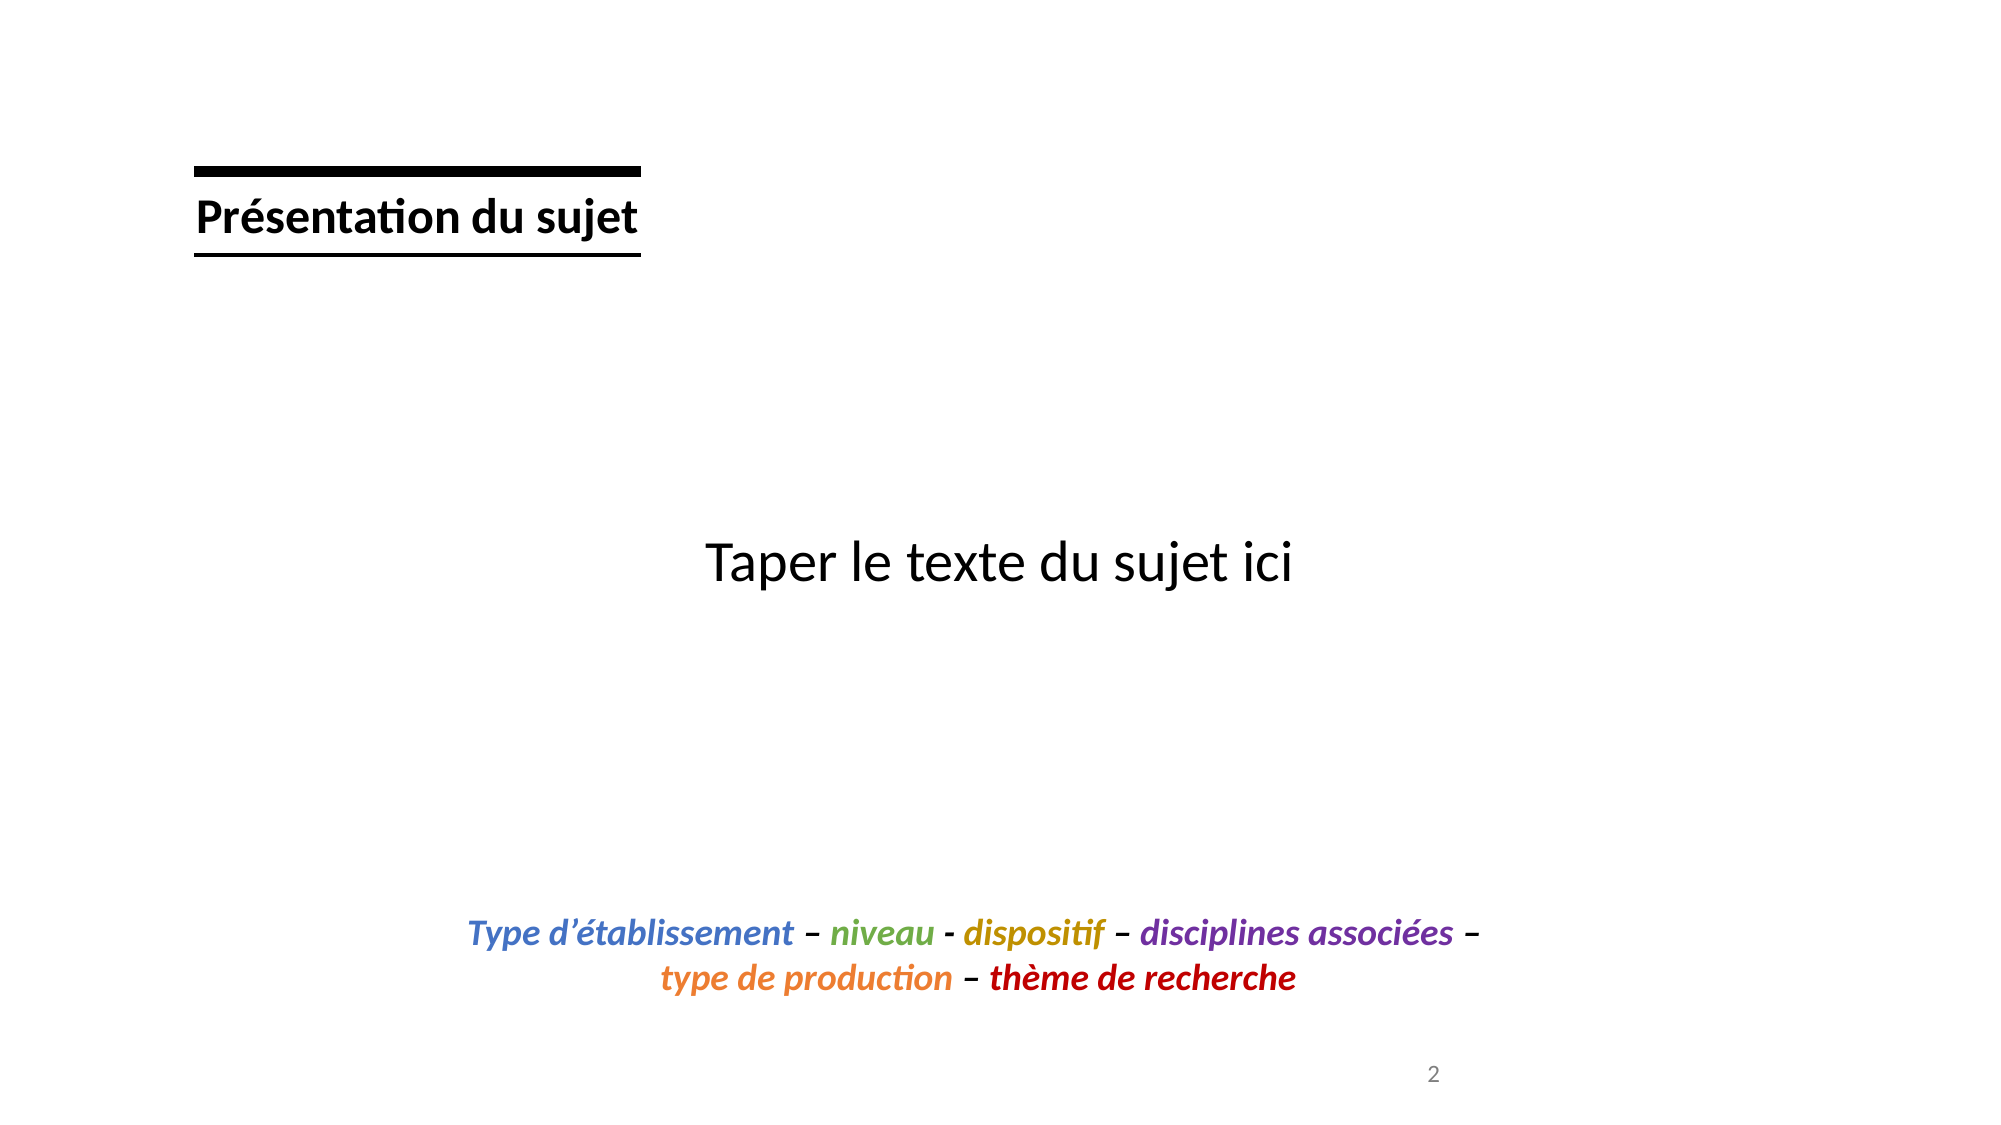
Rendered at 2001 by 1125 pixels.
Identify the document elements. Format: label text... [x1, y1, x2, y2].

text_box Présentation du sujet [194, 183, 641, 245]
title Taper le texte du sujet ici [249, 391, 1750, 735]
text_box [1412, 1042, 1863, 1103]
text_box Type d’établissement – niveau - dispositif – disciplines associées – type de production – thème de recherche [448, 900, 1509, 1053]
